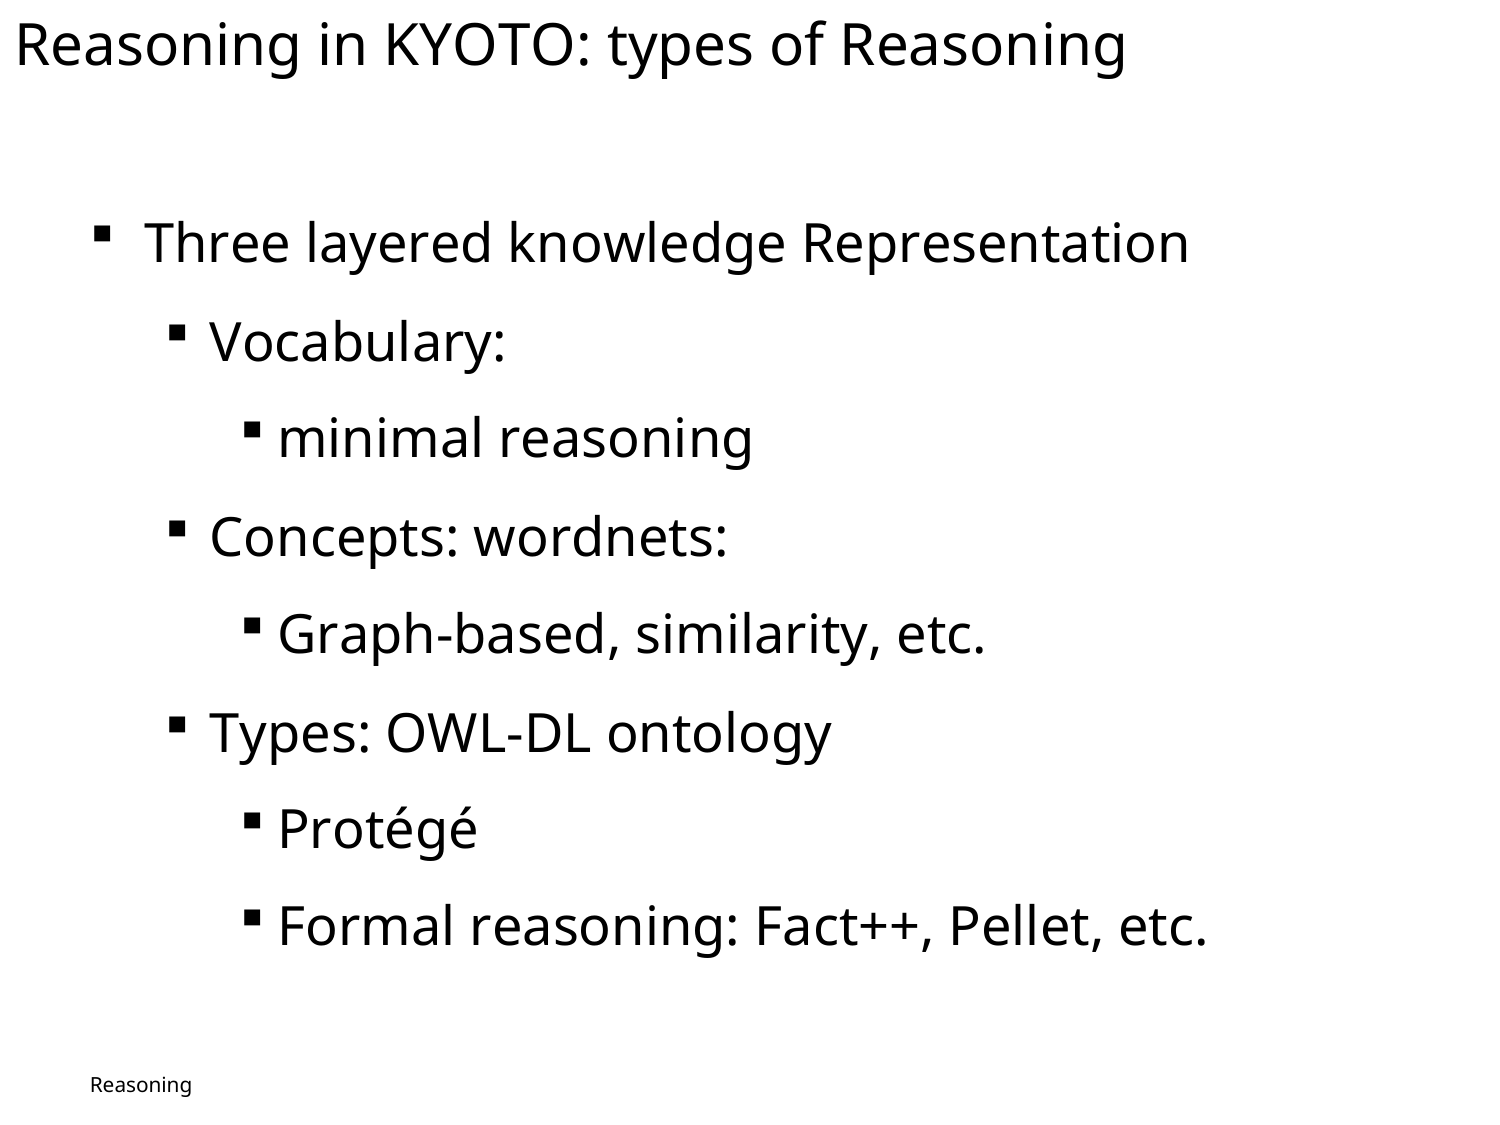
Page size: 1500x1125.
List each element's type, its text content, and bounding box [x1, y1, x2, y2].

list Three layered knowledge Representation Vocabulary: minimal reasoning Concepts: wordnets: Graph-based, similarity, etc. Types: OWL-DL ontology Protégé Formal reasoning: Fact++, Pellet, etc. [75, 112, 1438, 1035]
title Reasoning in KYOTO: types of Reasoning [0, 0, 1500, 91]
